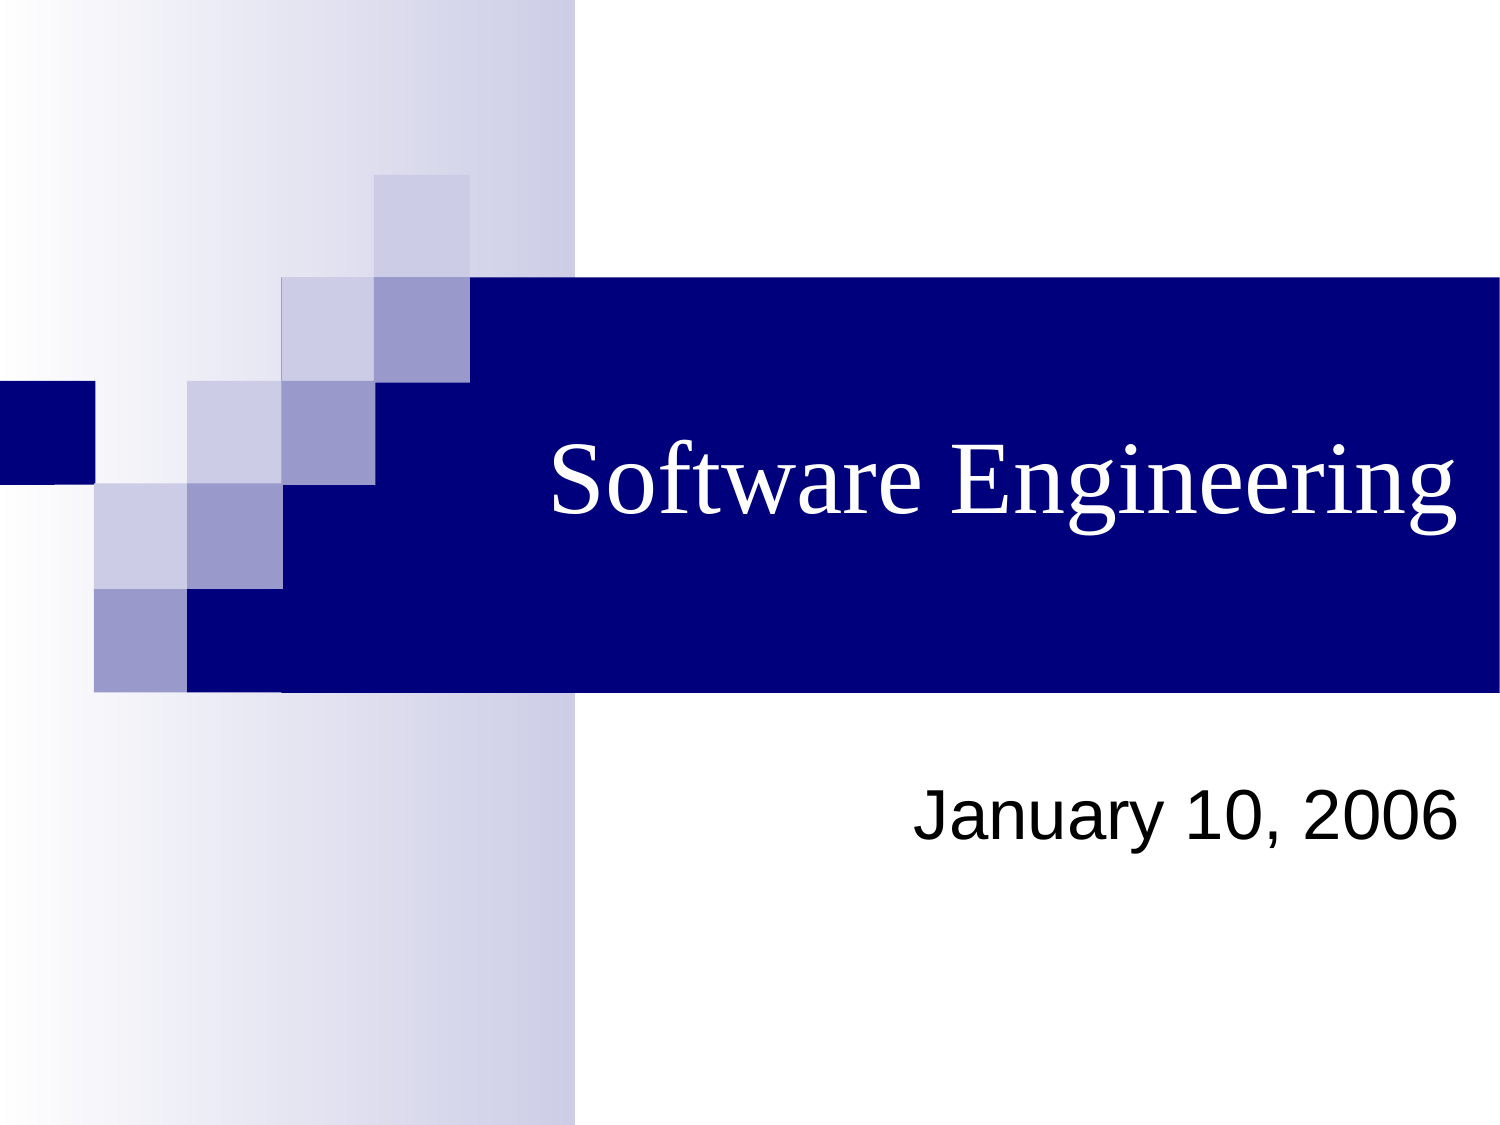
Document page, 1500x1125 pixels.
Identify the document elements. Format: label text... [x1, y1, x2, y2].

subtitle January 10, 2006 [487, 699, 1476, 988]
title Software Engineering [362, 299, 1475, 663]
